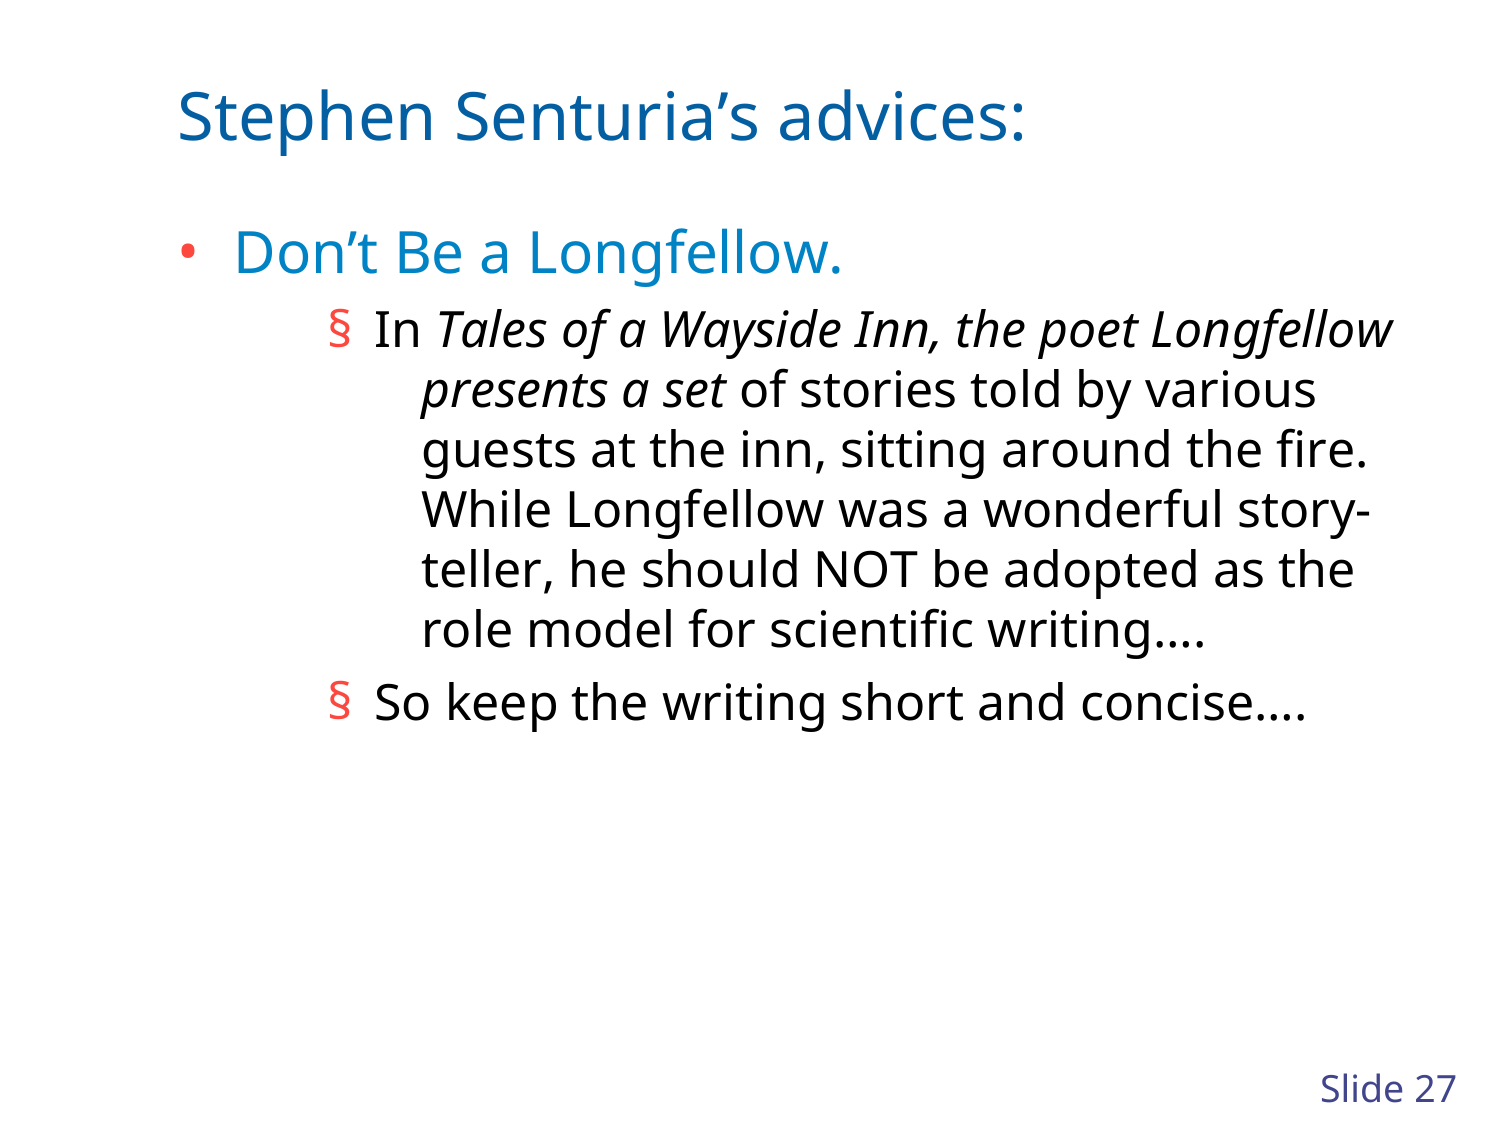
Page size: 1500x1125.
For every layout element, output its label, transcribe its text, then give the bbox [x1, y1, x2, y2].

list Don’t Be a Longfellow. In Tales of a Wayside Inn, the poet Longfellow presents a set of stories told by various guests at the inn, sitting around the fire. While Longfellow was a wonderful story-teller, he should NOT be adopted as the role model for scientific writing…. So keep the writing short and concise…. [162, 208, 1417, 923]
title Stephen Senturia’s advices: [162, 50, 1413, 161]
